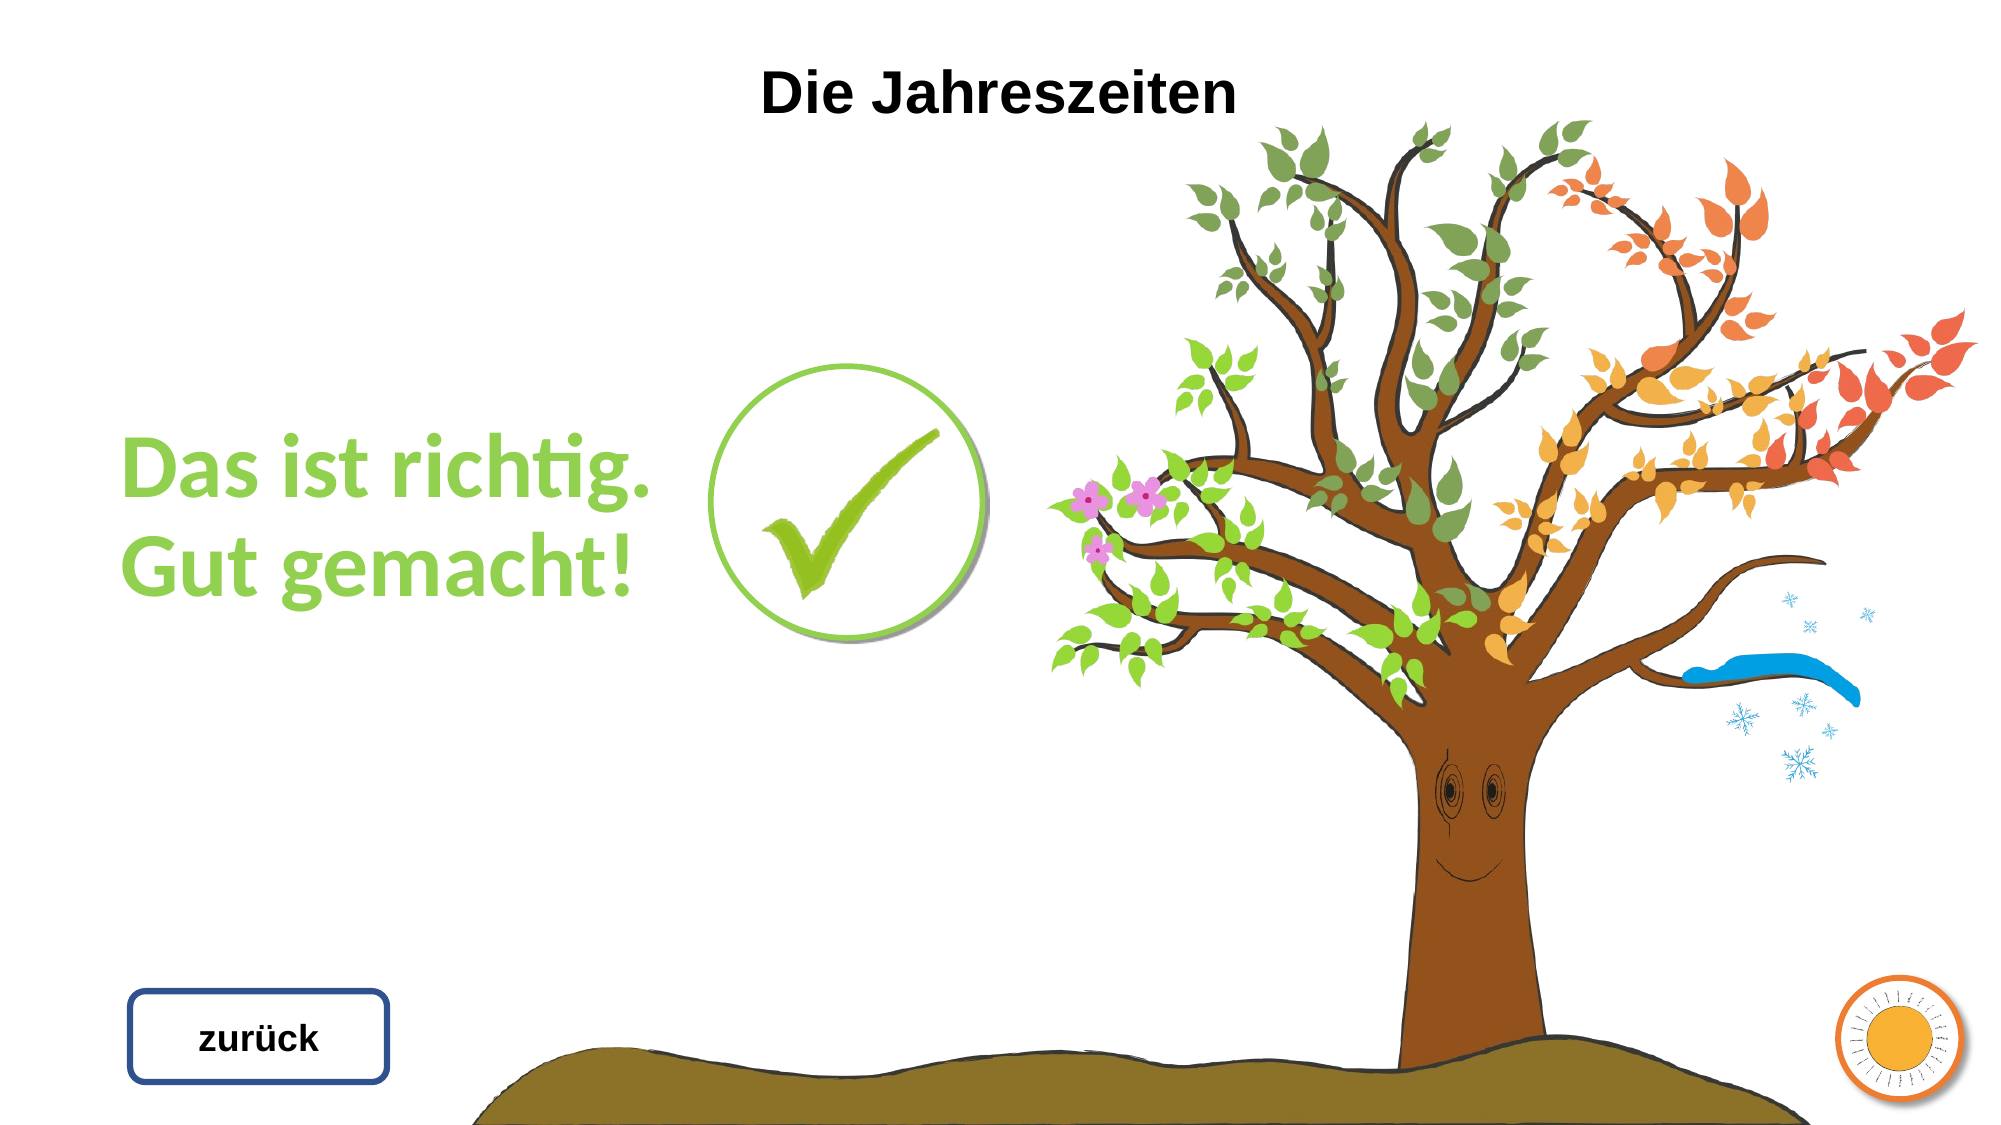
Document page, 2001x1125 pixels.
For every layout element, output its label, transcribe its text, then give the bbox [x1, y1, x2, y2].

text_box zurück [130, 991, 388, 1083]
text_box Das ist richtig. Gut gemacht! [909, 382, 1330, 624]
text_box Die Jahreszeiten [0, 58, 2000, 188]
picture [472, 188, 1979, 1125]
text_box Das ist richtig. Gut gemacht! [105, 382, 784, 624]
text_box [762, 609, 931, 638]
picture [755, 420, 945, 609]
text_box [710, 366, 983, 603]
